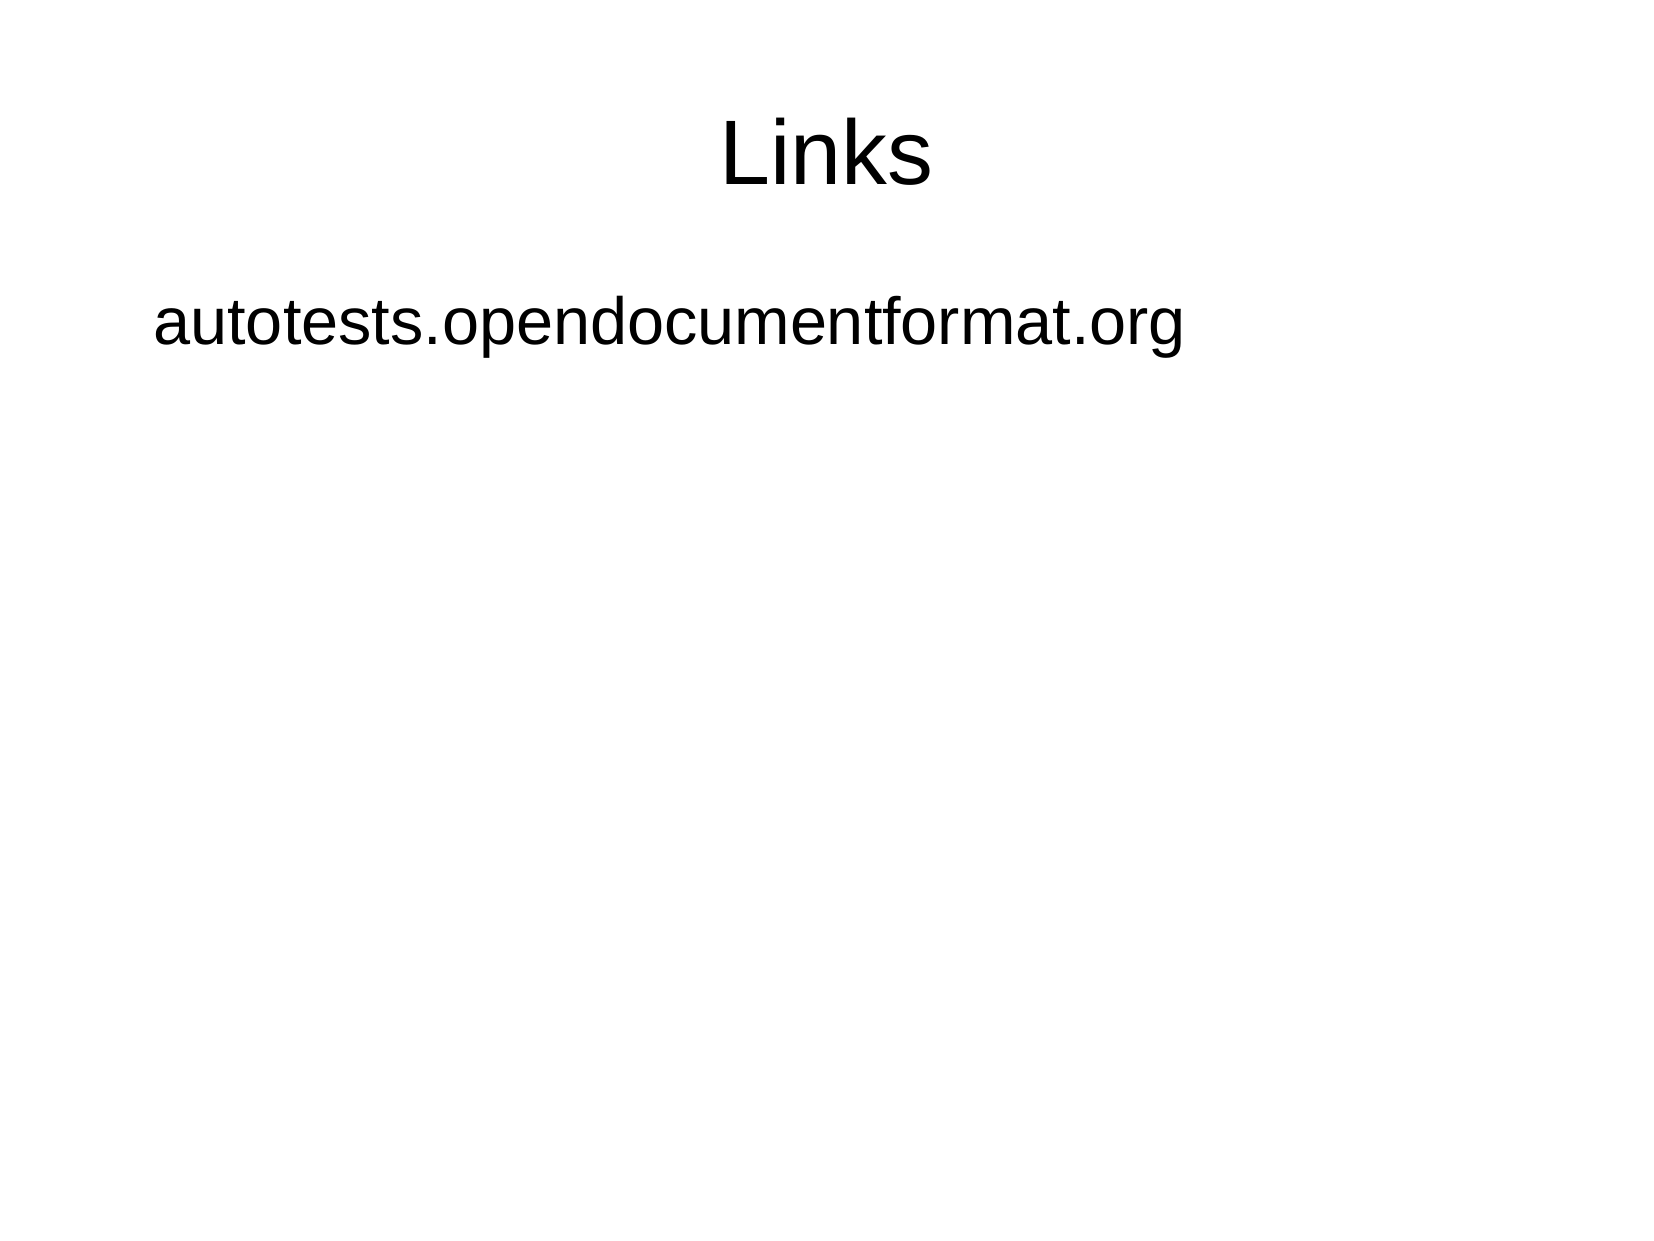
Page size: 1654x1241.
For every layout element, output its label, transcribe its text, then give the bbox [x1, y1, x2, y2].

list autotests.opendocumentformat.org [82, 284, 1571, 1004]
title Links [82, 49, 1571, 257]
